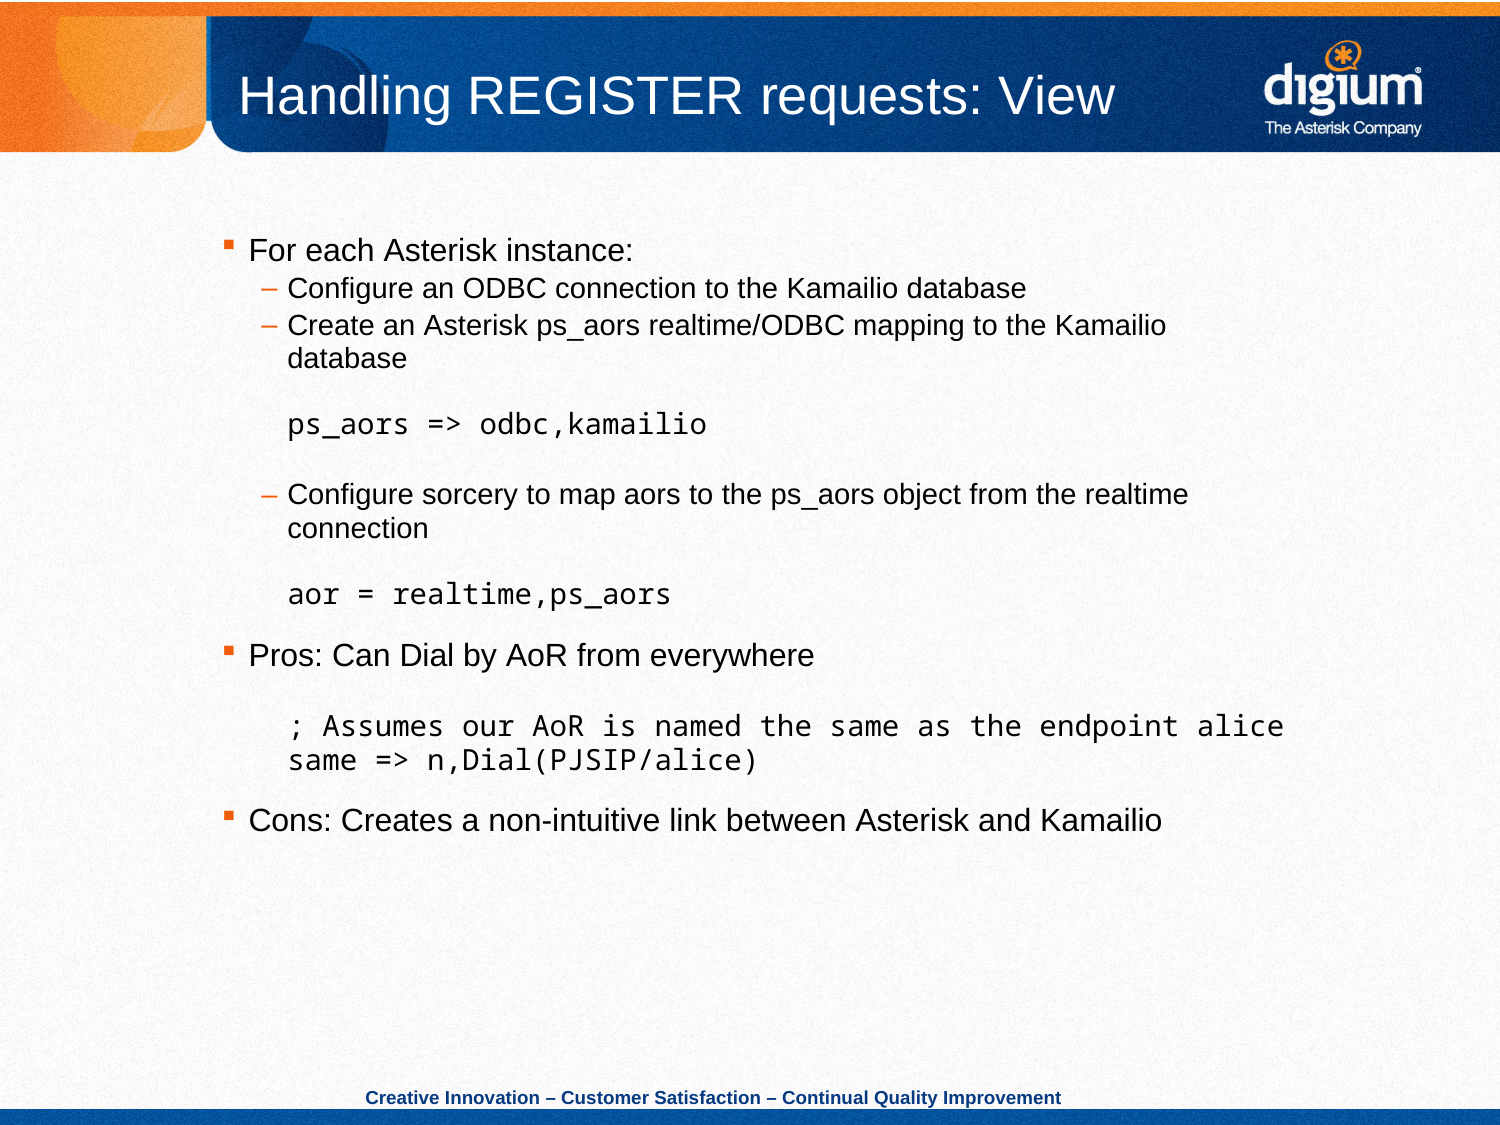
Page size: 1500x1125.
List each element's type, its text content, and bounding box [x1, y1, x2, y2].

title Handling REGISTER requests: View [238, 27, 1243, 127]
list For each Asterisk instance: Configure an ODBC connection to the Kamailio database Create an Asterisk ps_aors realtime/ODBC mapping to the Kamailio database ps_aors => odbc,kamailio Configure sorcery to map aors to the ps_aors object from the realtime connection aor = realtime,ps_aors Pros: Can Dial by AoR from everywhere ; Assumes our AoR is named the same as the endpoint alice same => n,Dial(PJSIP/alice) Cons: Creates a non-intuitive link between Asterisk and Kamailio [206, 224, 1301, 877]
picture [0, 2, 1500, 1125]
